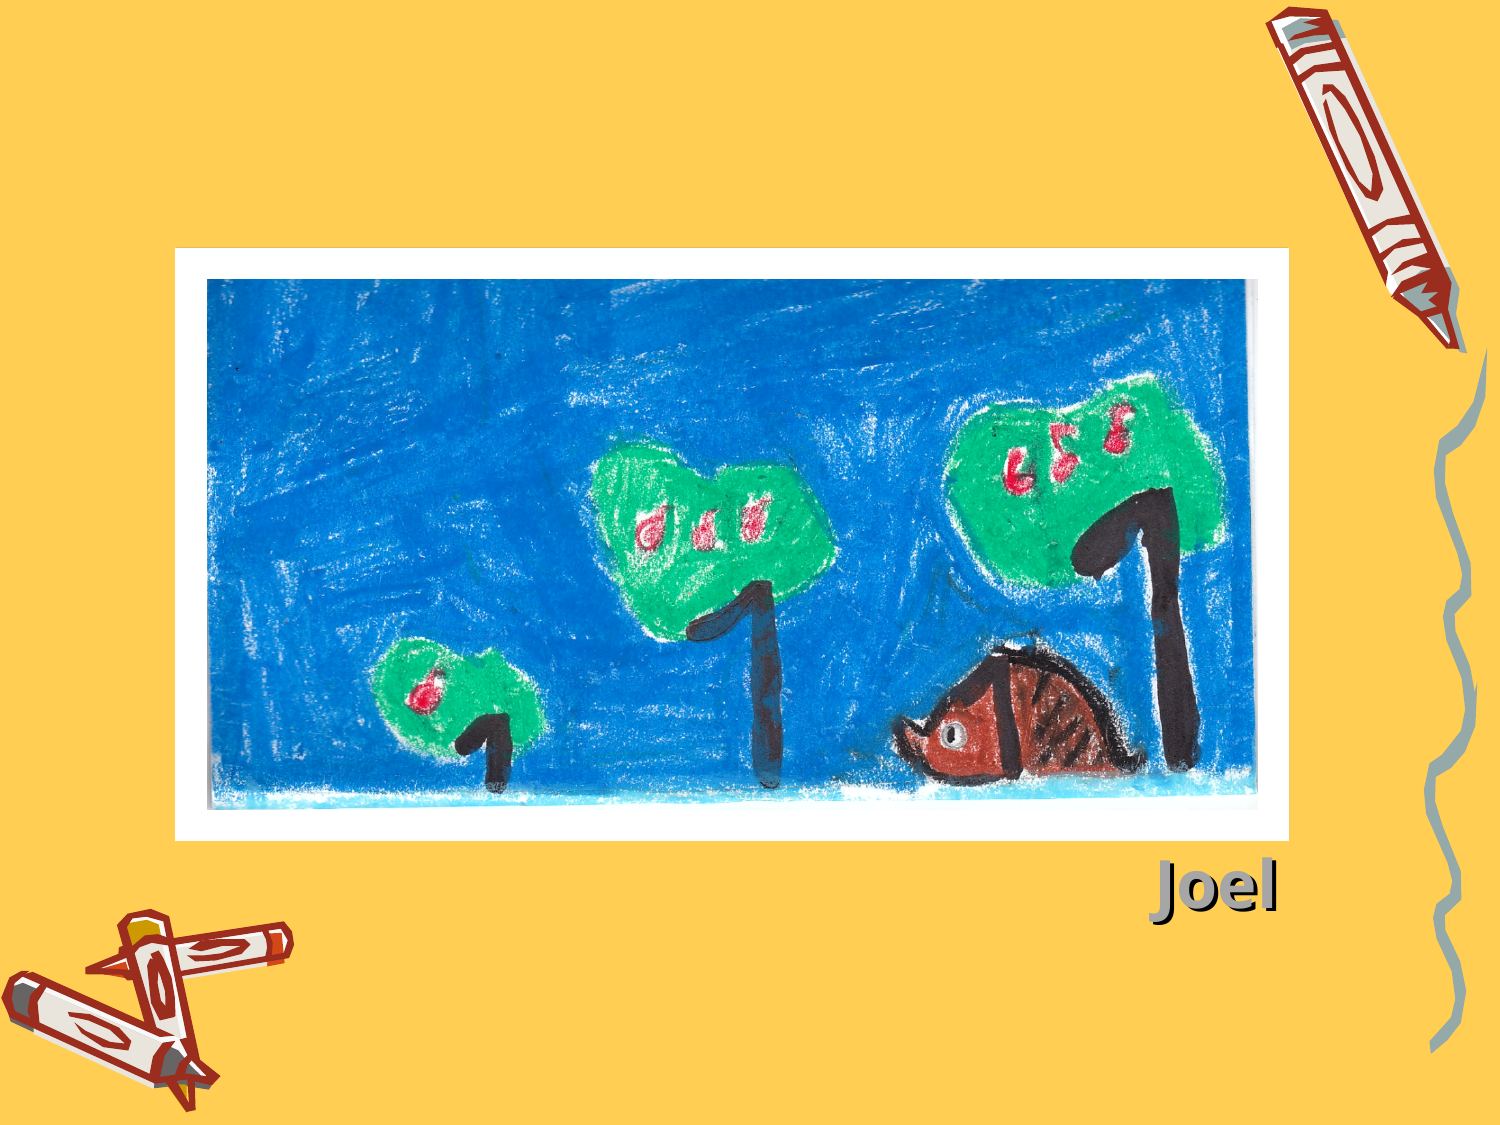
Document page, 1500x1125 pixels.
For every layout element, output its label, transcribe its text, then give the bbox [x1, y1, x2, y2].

picture [206, 278, 1258, 810]
text_box Joel [1140, 834, 1310, 929]
